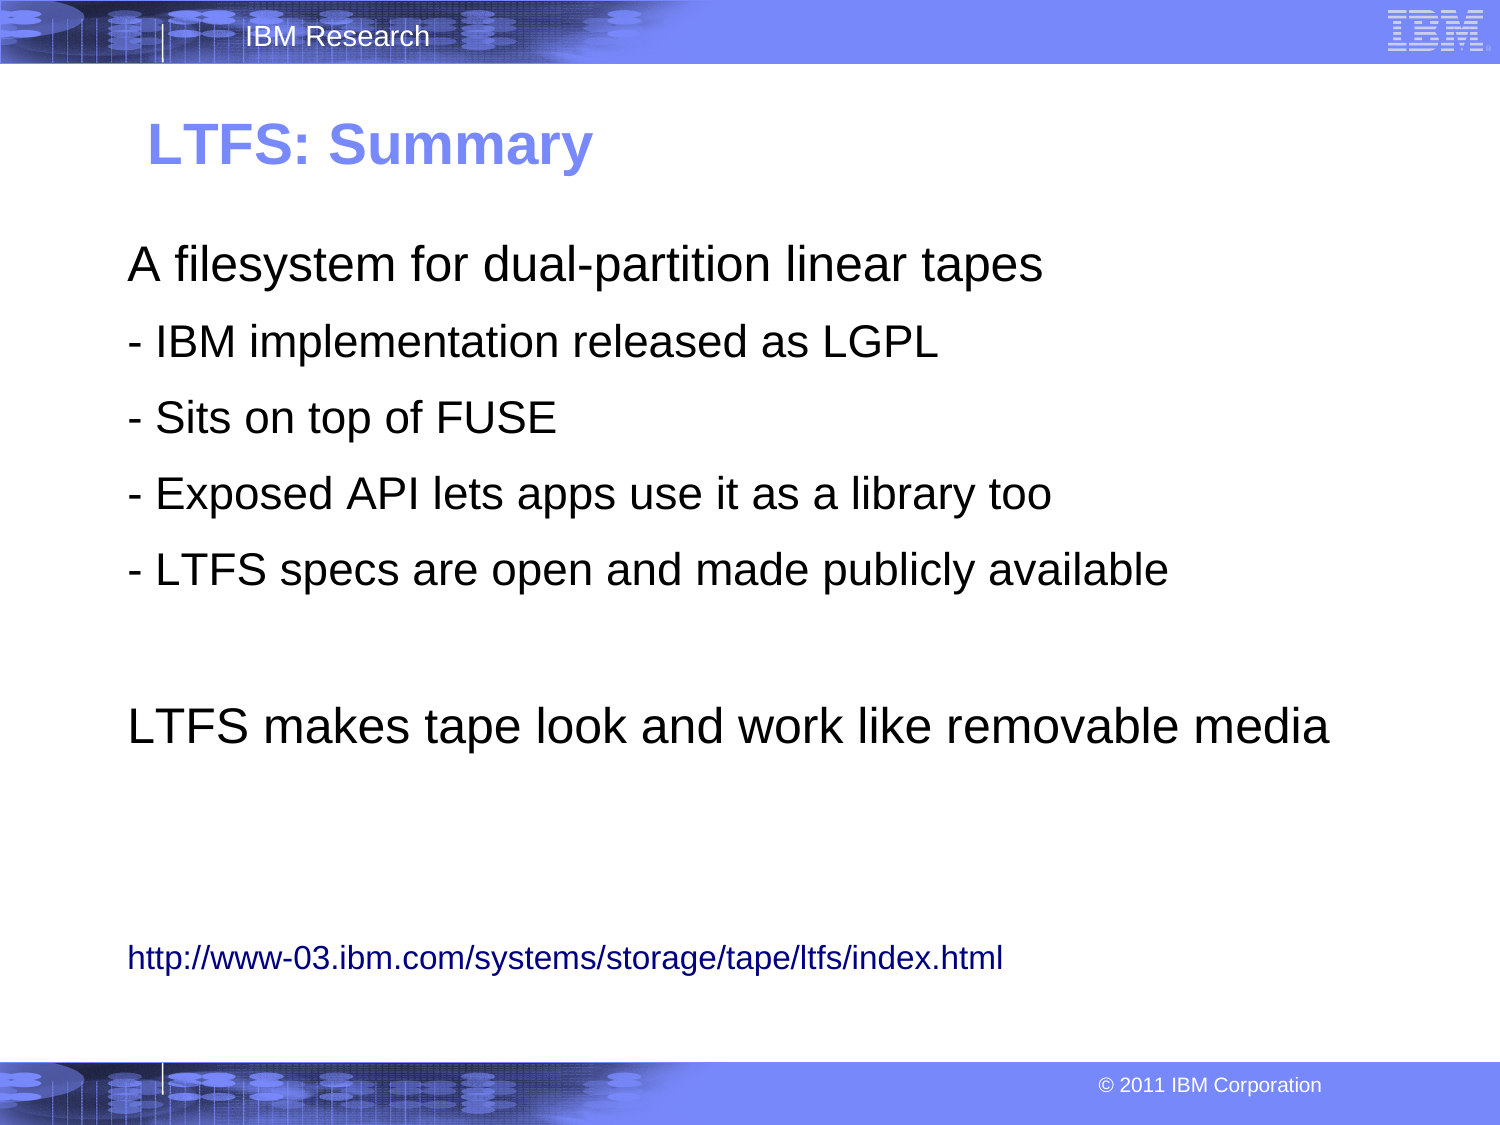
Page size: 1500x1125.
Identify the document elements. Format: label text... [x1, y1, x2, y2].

picture [0, 1063, 1500, 1125]
picture [1, 1, 1500, 63]
list A filesystem for dual-partition linear tapes - IBM implementation released as LGPL - Sits on top of FUSE - Exposed API lets apps use it as a library too - LTFS specs are open and made publicly available LTFS makes tape look and work like removable media http://www-03.ibm.com/systems/storage/tape/ltfs/index.html [112, 224, 1444, 1046]
title LTFS: Summary [132, 96, 1243, 190]
